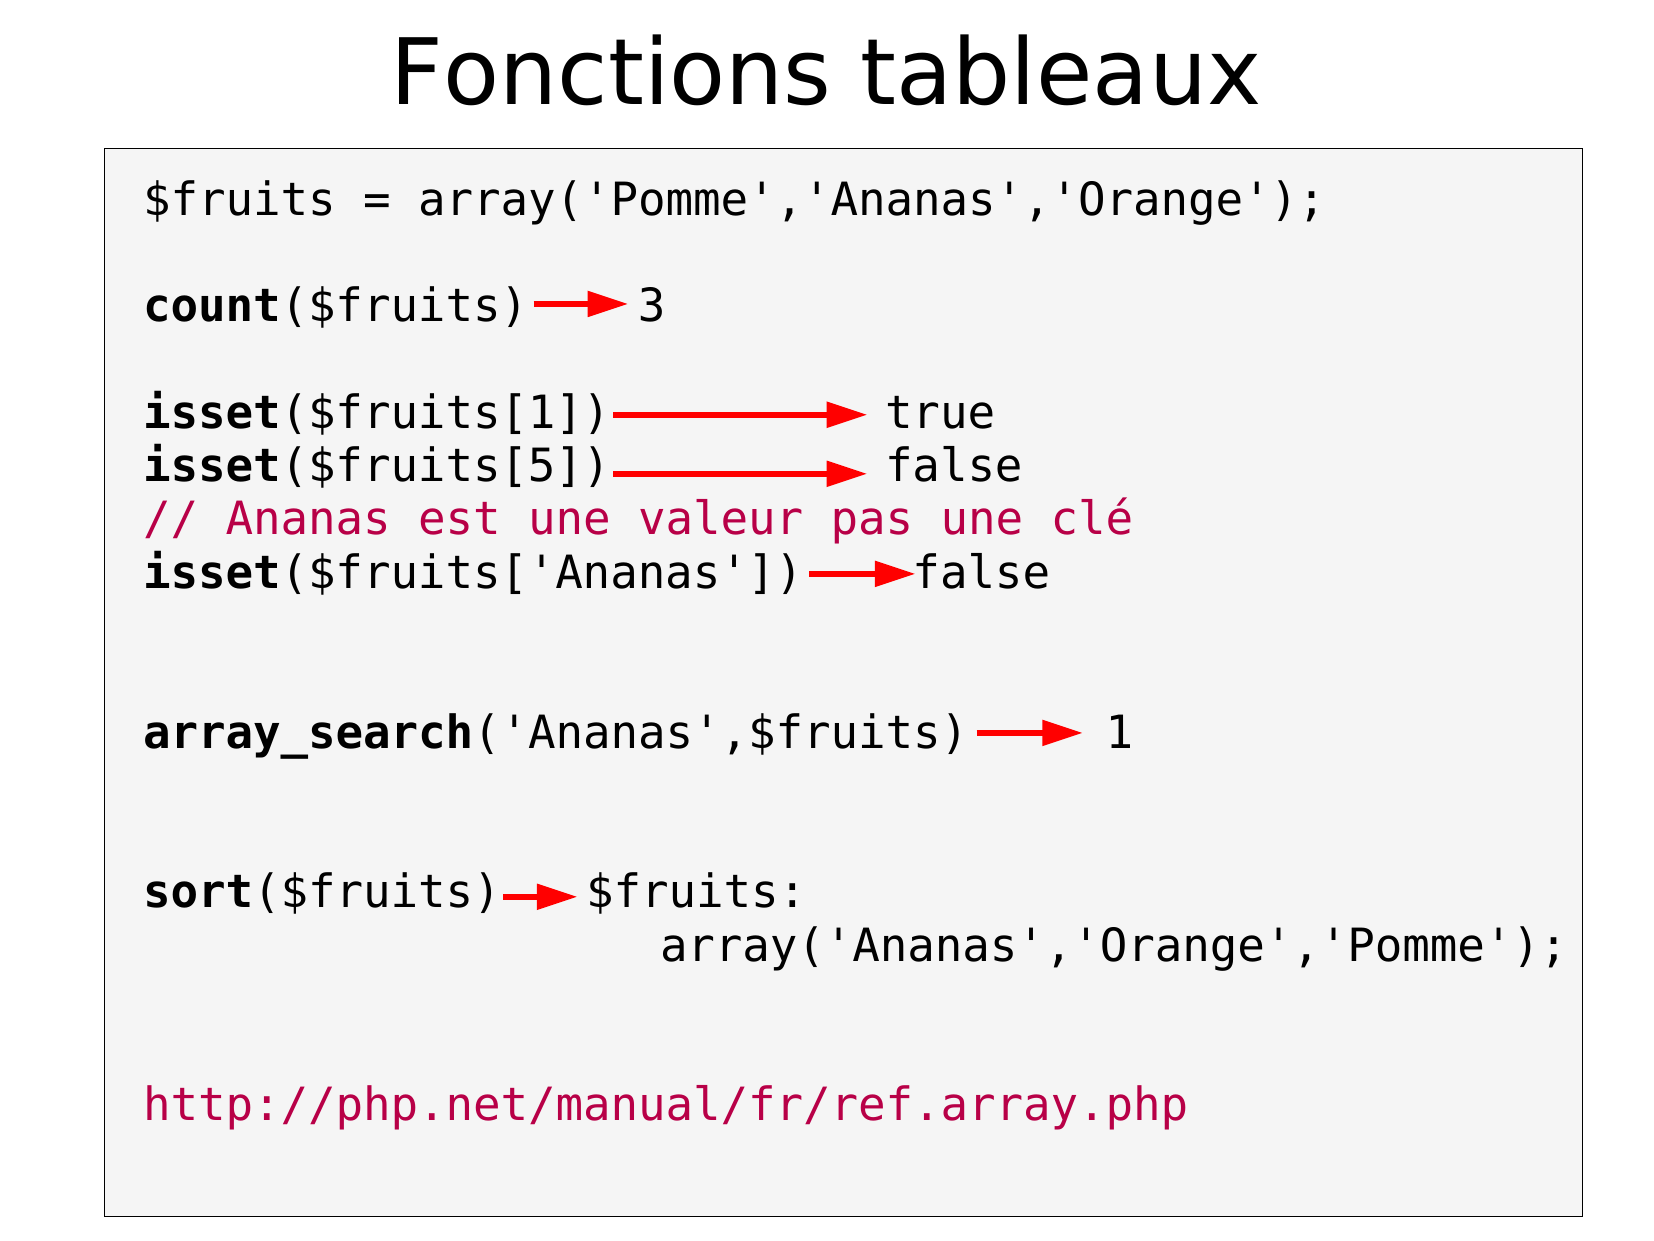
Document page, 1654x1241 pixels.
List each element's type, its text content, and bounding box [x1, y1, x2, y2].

text_box [104, 148, 1583, 1217]
text_box $fruits = array('Pomme','Ananas','Orange'); count($fruits) 3 isset($fruits[1]) true isset($fruits[5]) false // Ananas est une valeur pas une clé isset($fruits['Ananas']) false array_search('Ananas',$fruits) 1 sort($fruits) $fruits: array('Ananas','Orange','Pomme'); http://php.net/manual/fr/ref.array.php [143, 172, 1568, 1132]
title Fonctions tableaux [0, 11, 1654, 134]
